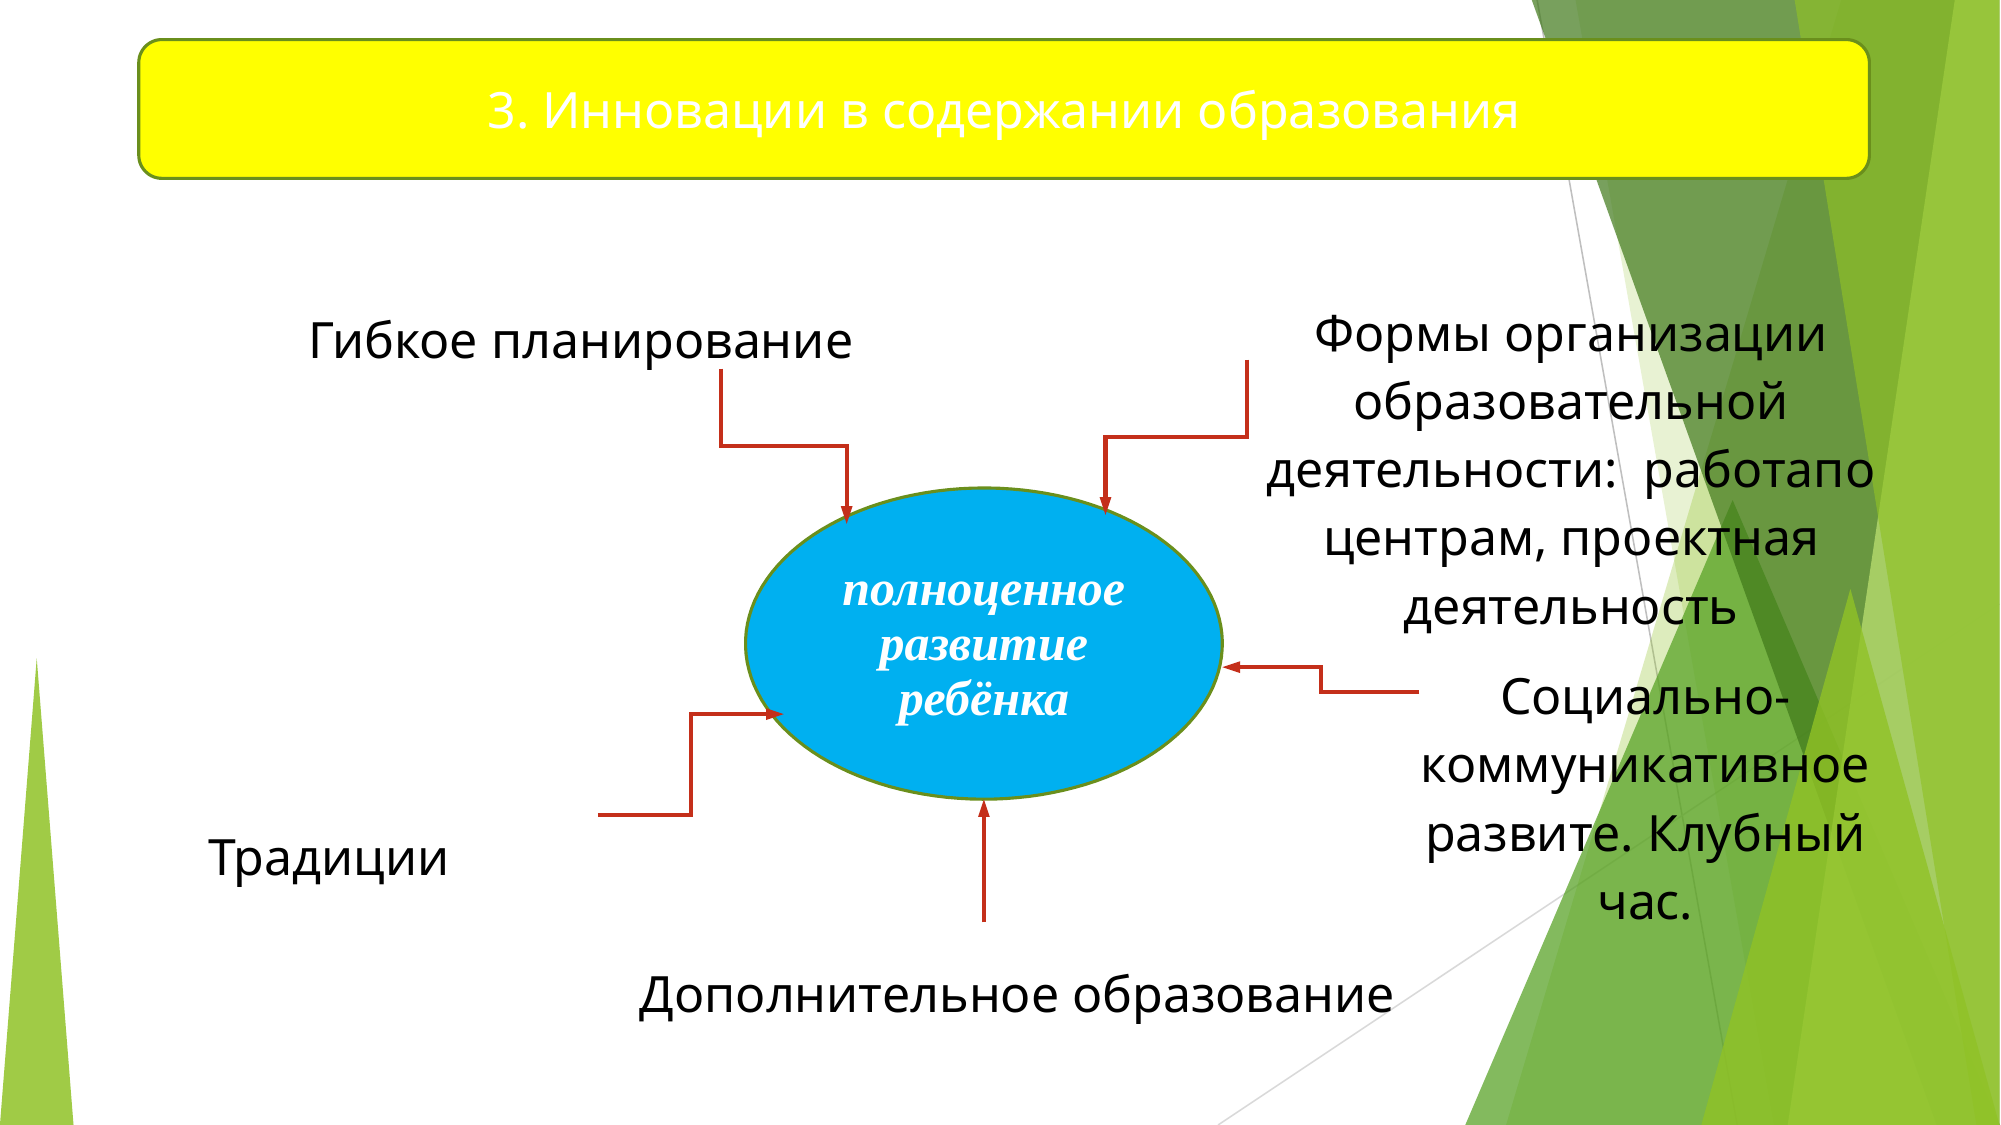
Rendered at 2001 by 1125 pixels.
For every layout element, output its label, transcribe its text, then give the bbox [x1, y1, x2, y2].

text_box полноценное развитие ребёнка [745, 487, 1223, 800]
text_box Дополнительное образование [559, 951, 1476, 1035]
text_box Формы организации образовательной деятельности: работапо центрам, проектная деятельность [1192, 290, 1950, 647]
text_box 3. Инновации в содержании образования [138, 39, 1870, 179]
text_box Традиции [35, 814, 623, 898]
text_box Гибкое планирование [107, 297, 1055, 381]
text_box Социально-коммуникативное развите. Клубный час. [1370, 653, 1921, 942]
